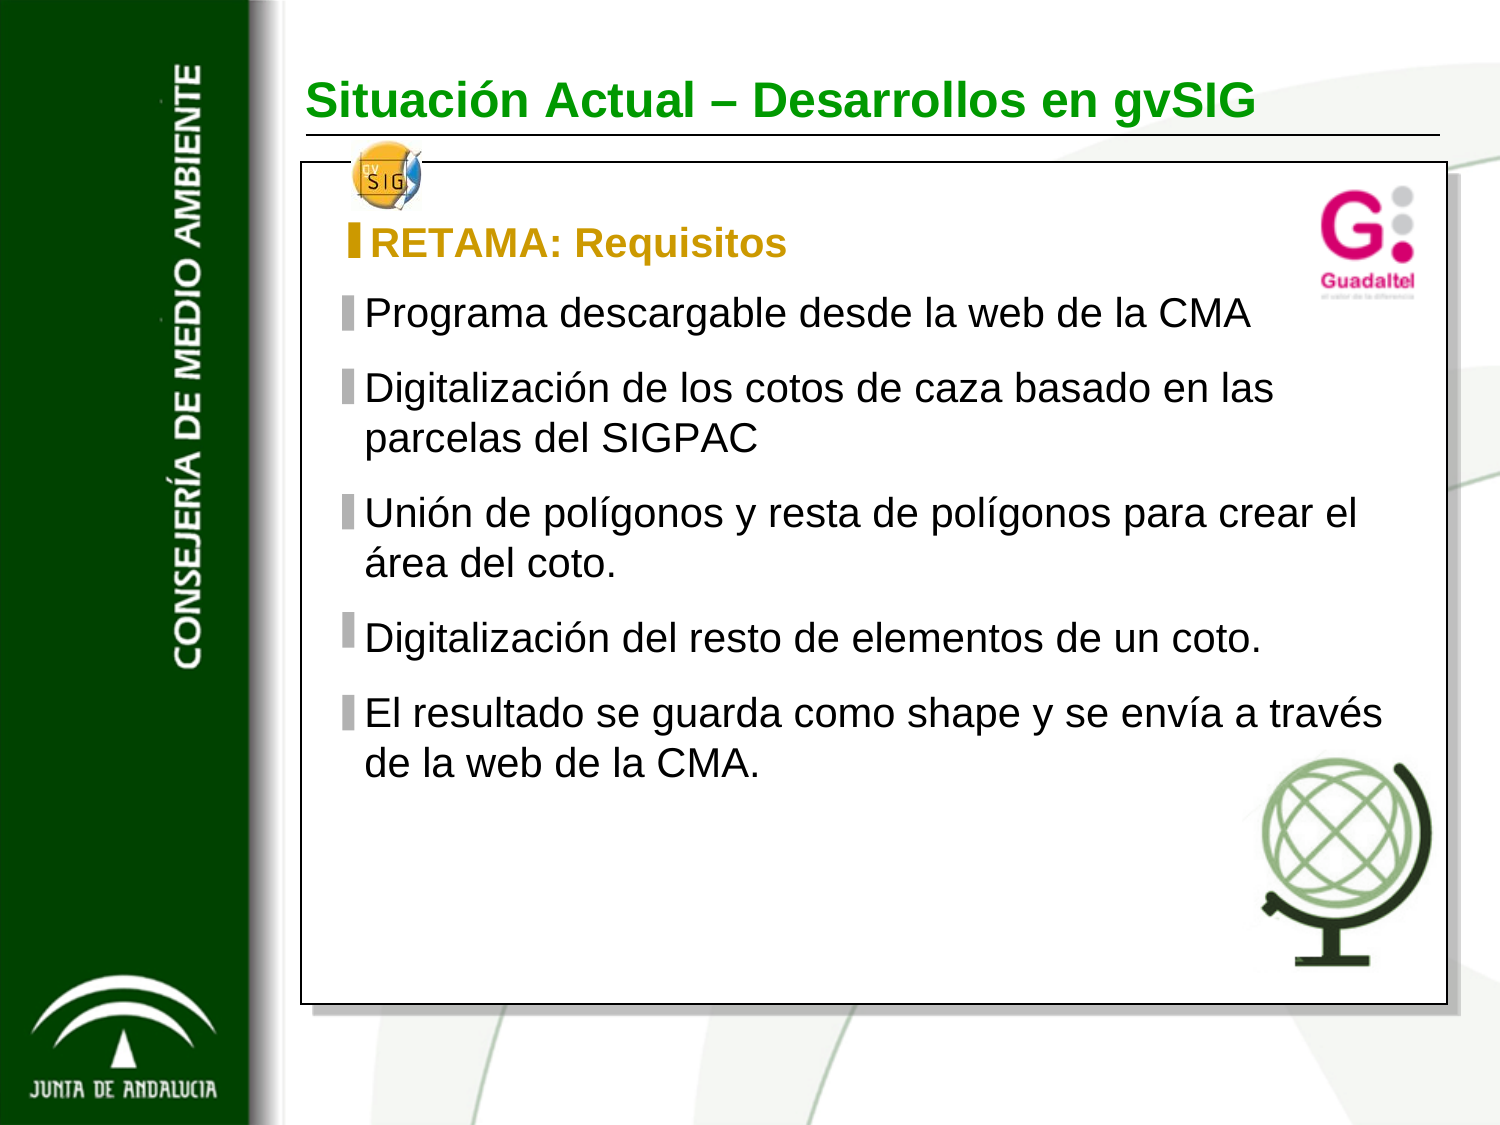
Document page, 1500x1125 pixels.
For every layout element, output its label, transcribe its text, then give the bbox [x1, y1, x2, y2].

text_box Programa descargable desde la web de la CMA Digitalización de los cotos de caza basado en las parcelas del SIGPAC Unión de polígonos y resta de polígonos para crear el área del coto. Digitalización del resto de elementos de un coto. El resultado se guarda como shape y se envía a través de la web de la CMA. [349, 278, 1413, 945]
text_box [301, 162, 1447, 1004]
picture [0, 0, 1500, 1125]
text_box RETAMA: Requisitos [355, 207, 1329, 279]
text_box Situación Actual – Desarrollos en gvSIG [290, 54, 1472, 140]
